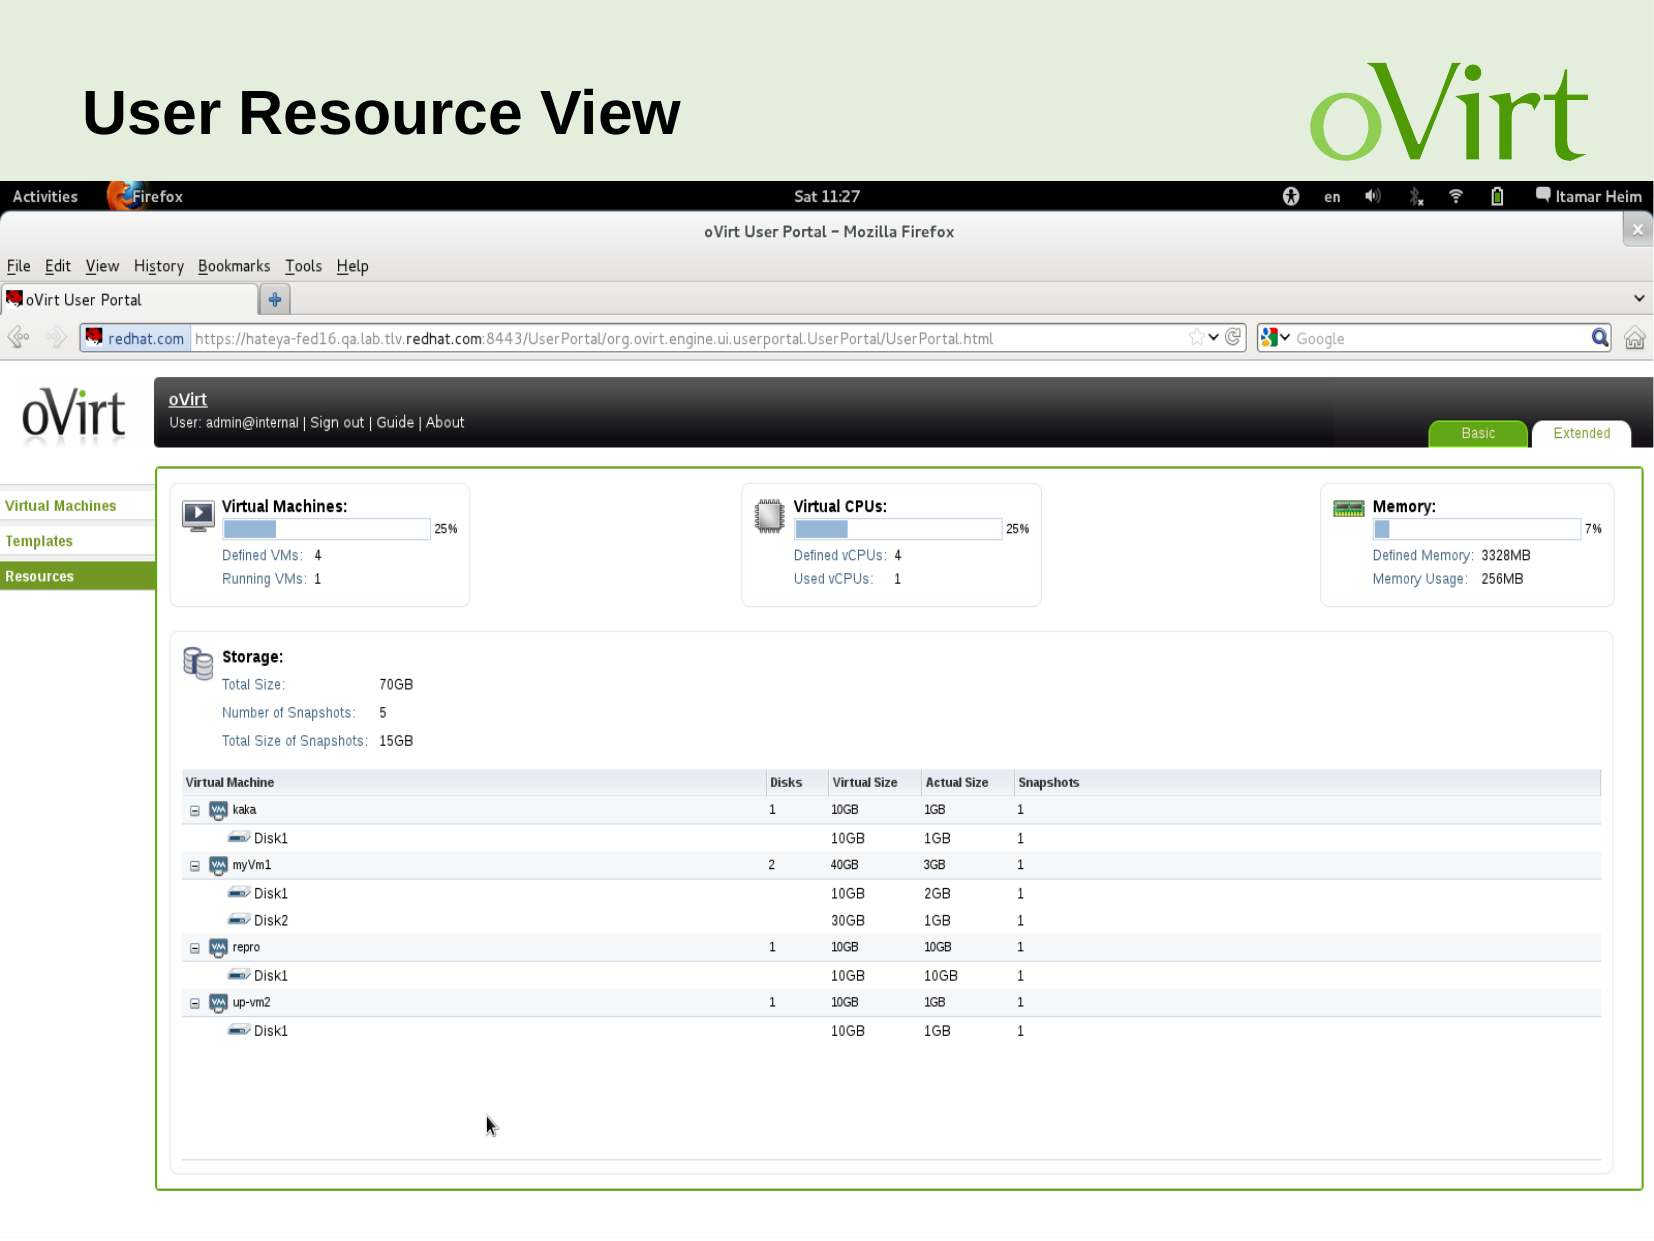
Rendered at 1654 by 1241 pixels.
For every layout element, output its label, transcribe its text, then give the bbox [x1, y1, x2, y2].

title User Resource View [82, 37, 1571, 181]
picture [0, 181, 1654, 1238]
